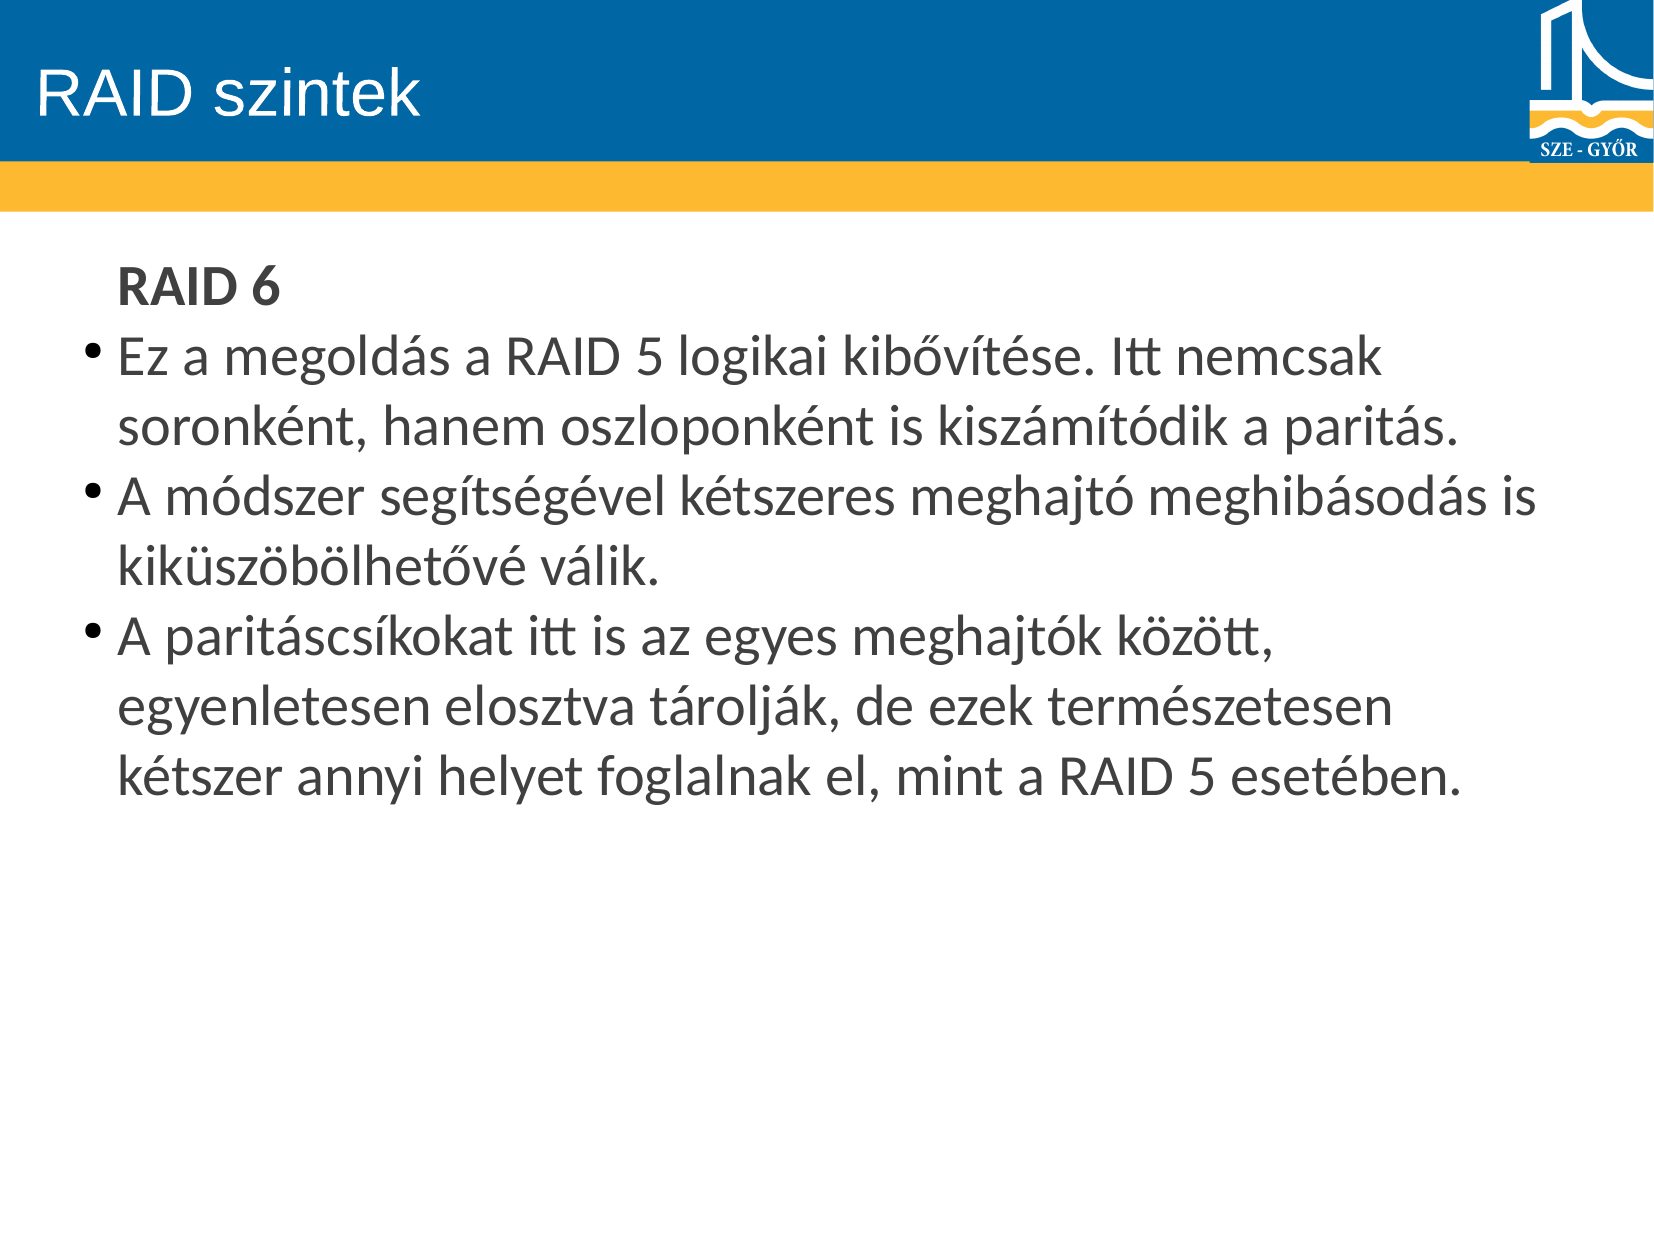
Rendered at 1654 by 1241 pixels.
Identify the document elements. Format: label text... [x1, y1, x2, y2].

text_box RAID szintek [34, 48, 1524, 144]
text_box RAID 6 Ez a megoldás a RAID 5 logikai kibővítése. Itt nemcsak soronként, hanem oszloponként is kiszámítódik a paritás. A módszer segítségével kétszeres meghajtó meghibásodás is kiküszöbölhetővé válik. A paritáscsíkokat itt is az egyes meghajtók között, egyenletesen elosztva tárolják, de ezek természetesen kétszer annyi helyet foglalnak el, mint a RAID 5 esetében. [82, 247, 1571, 1198]
picture [1529, 0, 1654, 163]
